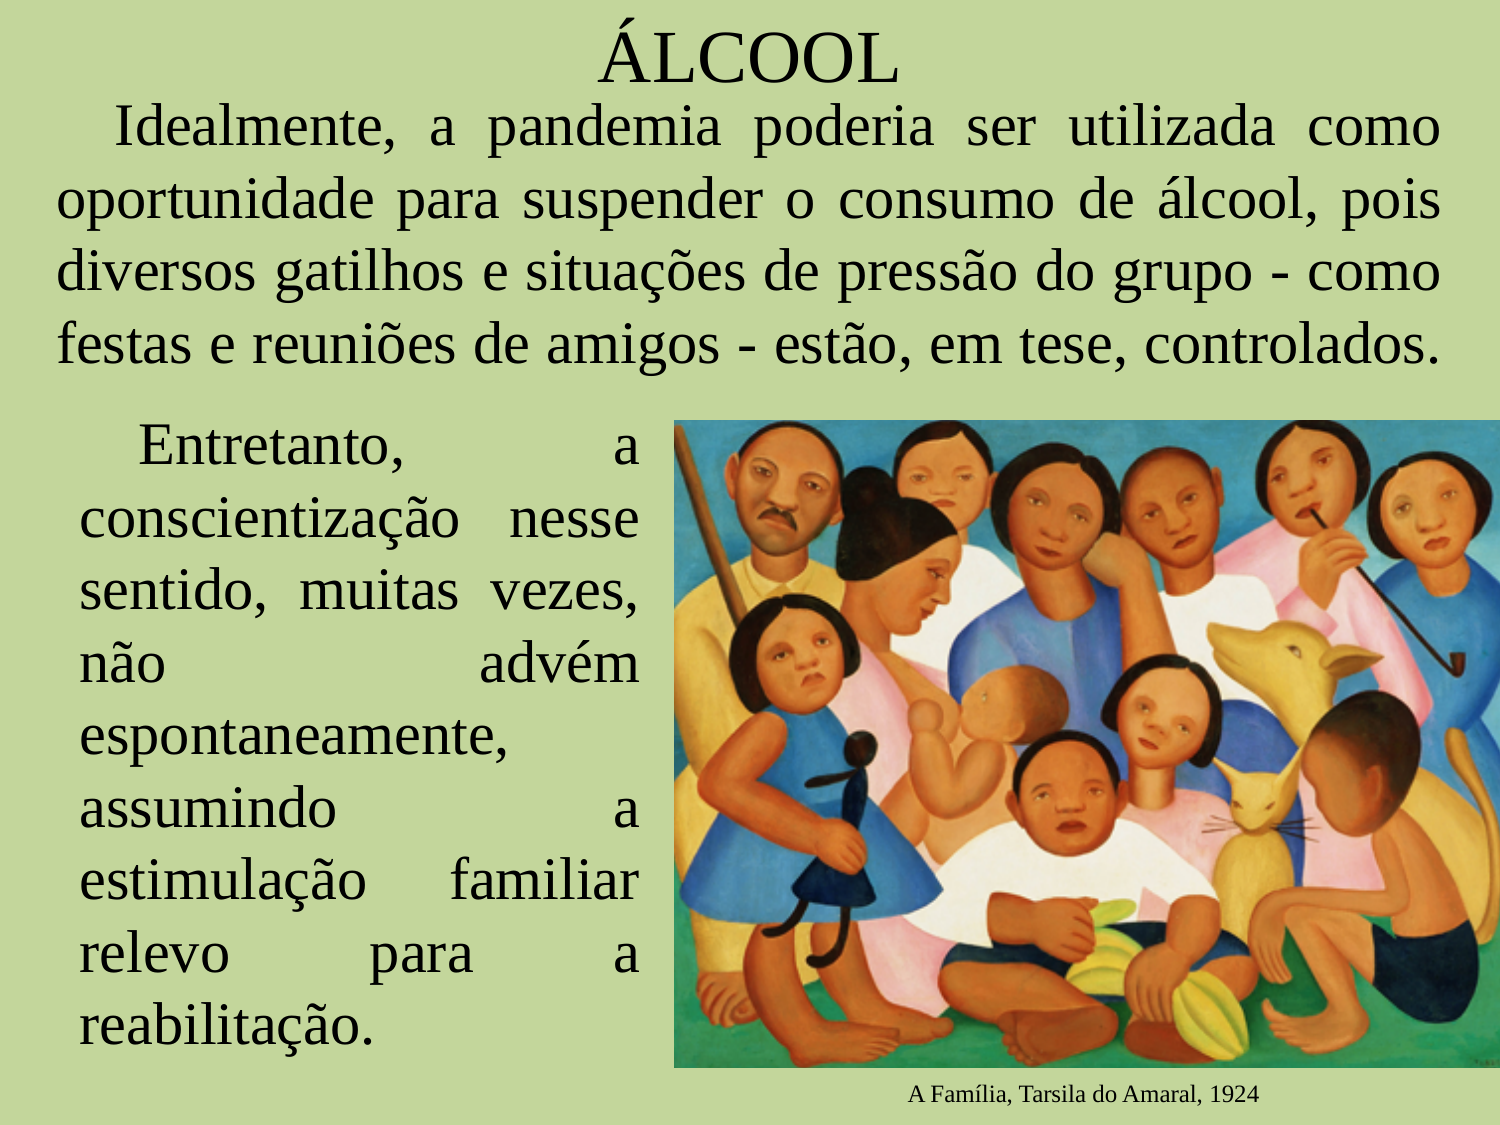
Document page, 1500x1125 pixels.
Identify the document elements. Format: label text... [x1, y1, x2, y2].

text_box A Família, Tarsila do Amaral, 1924 [667, 1070, 1500, 1116]
text_box ÁLCOOL [53, 0, 1447, 105]
text_box Entretanto, a conscientização nesse sentido, muitas vezes, não advém espontaneamente, assumindo a estimulação familiar relevo para a reabilitação. [64, 397, 656, 1065]
picture [674, 420, 1500, 1068]
text_box Idealmente, a pandemia poderia ser utilizada como oportunidade para suspender o consumo de álcool, pois diversos gatilhos e situações de pressão do grupo - como festas e reuniões de amigos - estão, em tese, controlados. [41, 78, 1459, 383]
